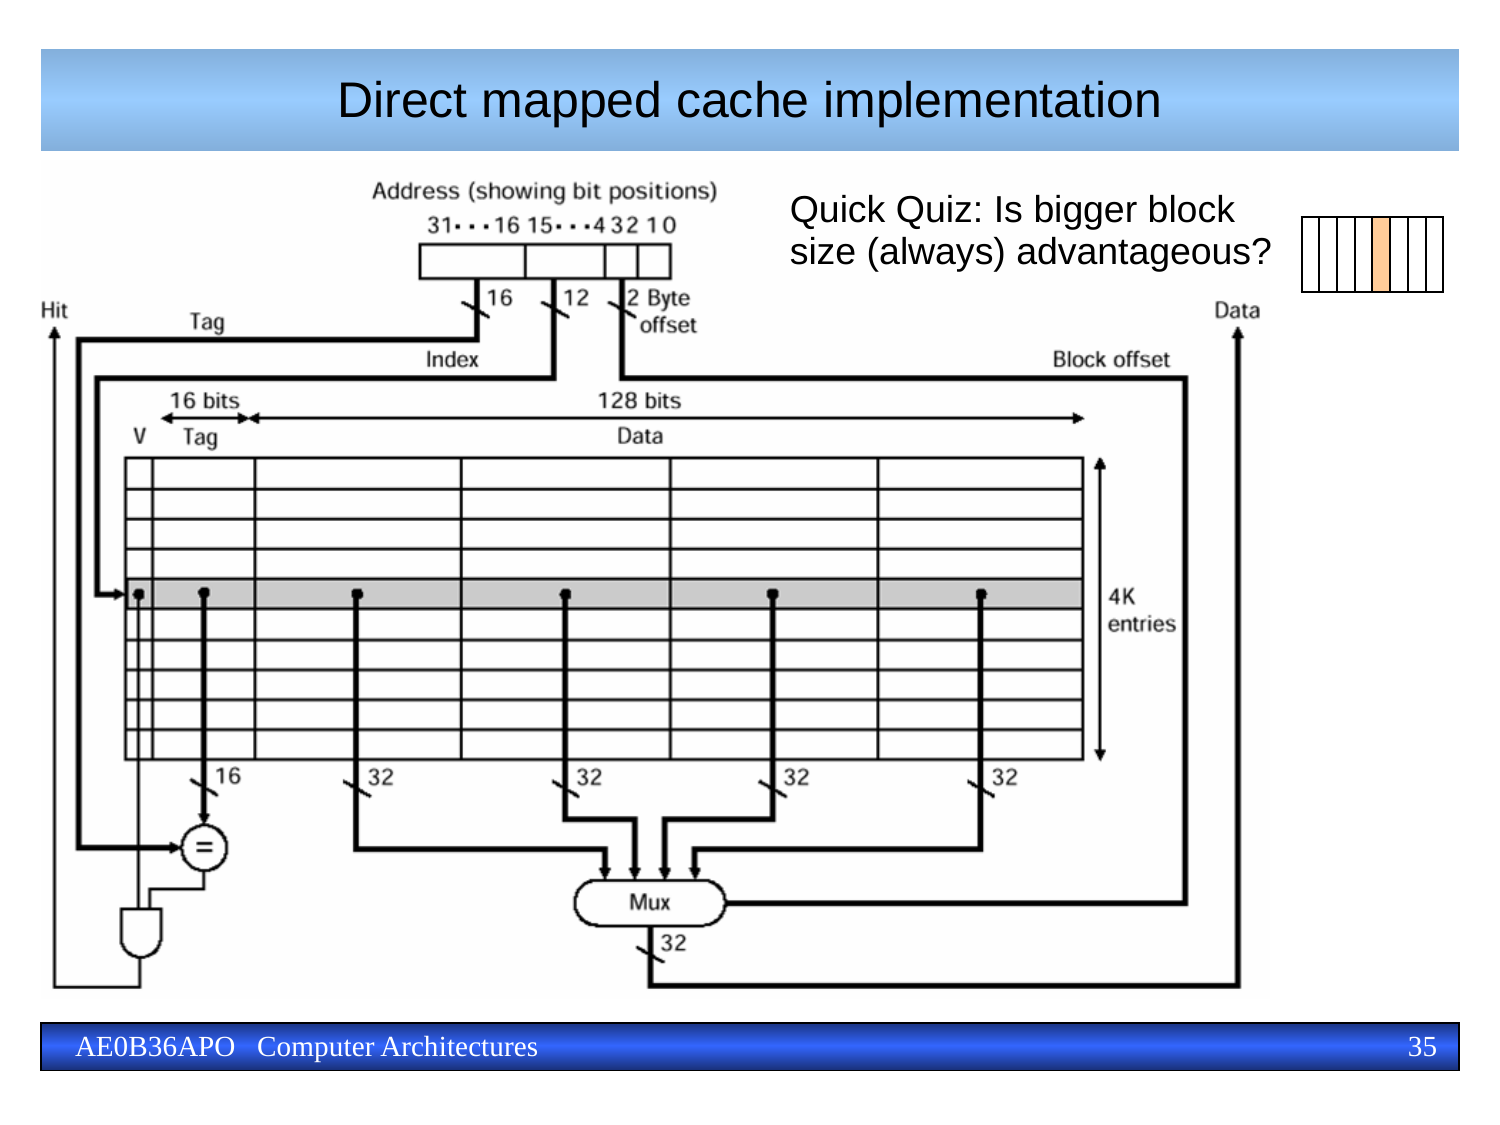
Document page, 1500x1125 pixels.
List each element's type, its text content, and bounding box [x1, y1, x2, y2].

table_cell [1320, 218, 1336, 291]
table_cell [1337, 293, 1372, 345]
title Direct mapped cache implementation [41, 49, 1459, 151]
table_cell [1409, 218, 1425, 291]
text_box Quick Quiz: Is bigger block size (always) advantageous? [774, 180, 1288, 280]
picture [41, 160, 1270, 999]
table_cell [1302, 293, 1337, 345]
table_cell [1391, 218, 1407, 291]
table_header [1372, 168, 1390, 216]
table_cell [1338, 218, 1354, 291]
table_cell [1303, 218, 1318, 291]
table_cell [1373, 218, 1389, 291]
table_header [1319, 168, 1337, 216]
table_cell [1356, 218, 1371, 291]
table_header [1390, 168, 1408, 216]
table_header [1408, 168, 1426, 216]
table_header [1302, 168, 1319, 216]
table_header [1426, 168, 1443, 216]
table_cell [1427, 218, 1442, 291]
table_header [1355, 168, 1372, 216]
table_cell [1408, 293, 1443, 345]
table_header [1337, 168, 1355, 216]
table_cell [1372, 293, 1408, 345]
